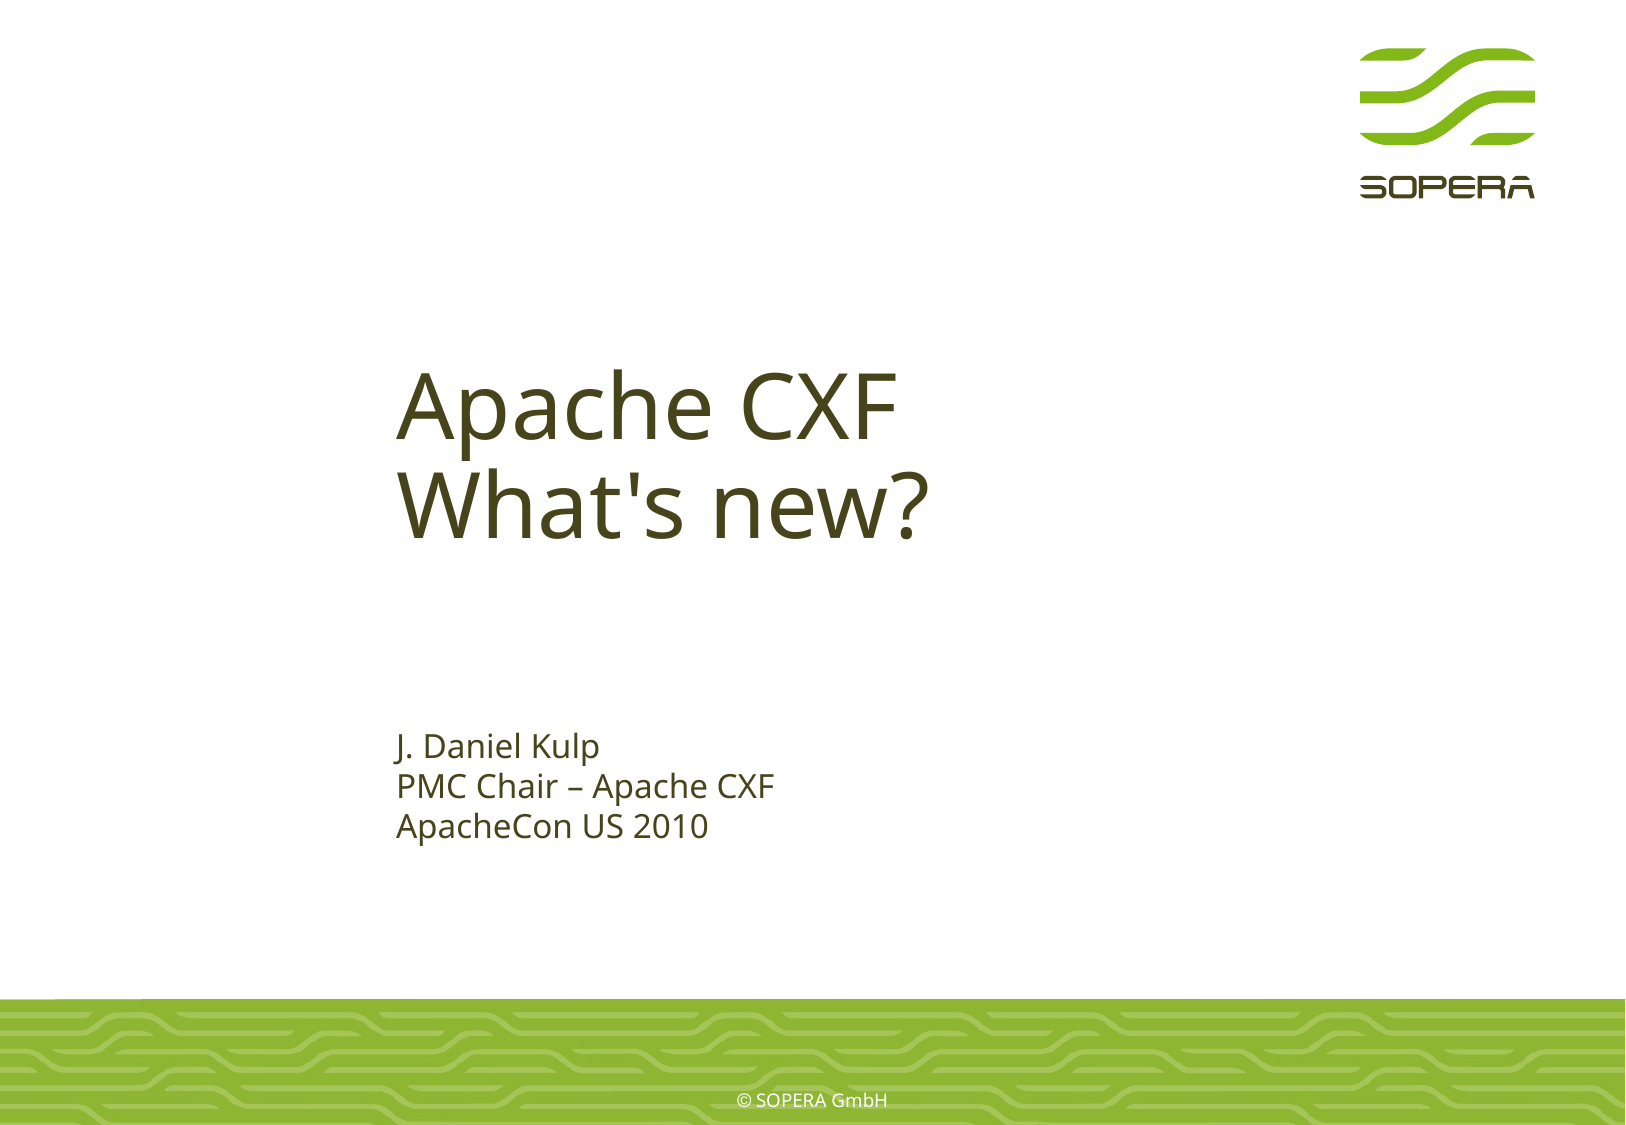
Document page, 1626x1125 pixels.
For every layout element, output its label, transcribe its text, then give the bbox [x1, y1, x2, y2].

subtitle J. Daniel Kulp PMC Chair – Apache CXF ApacheCon US 2010 [396, 725, 1308, 846]
picture [0, 999, 1626, 1125]
title Apache CXF What's new? [396, 360, 1308, 559]
